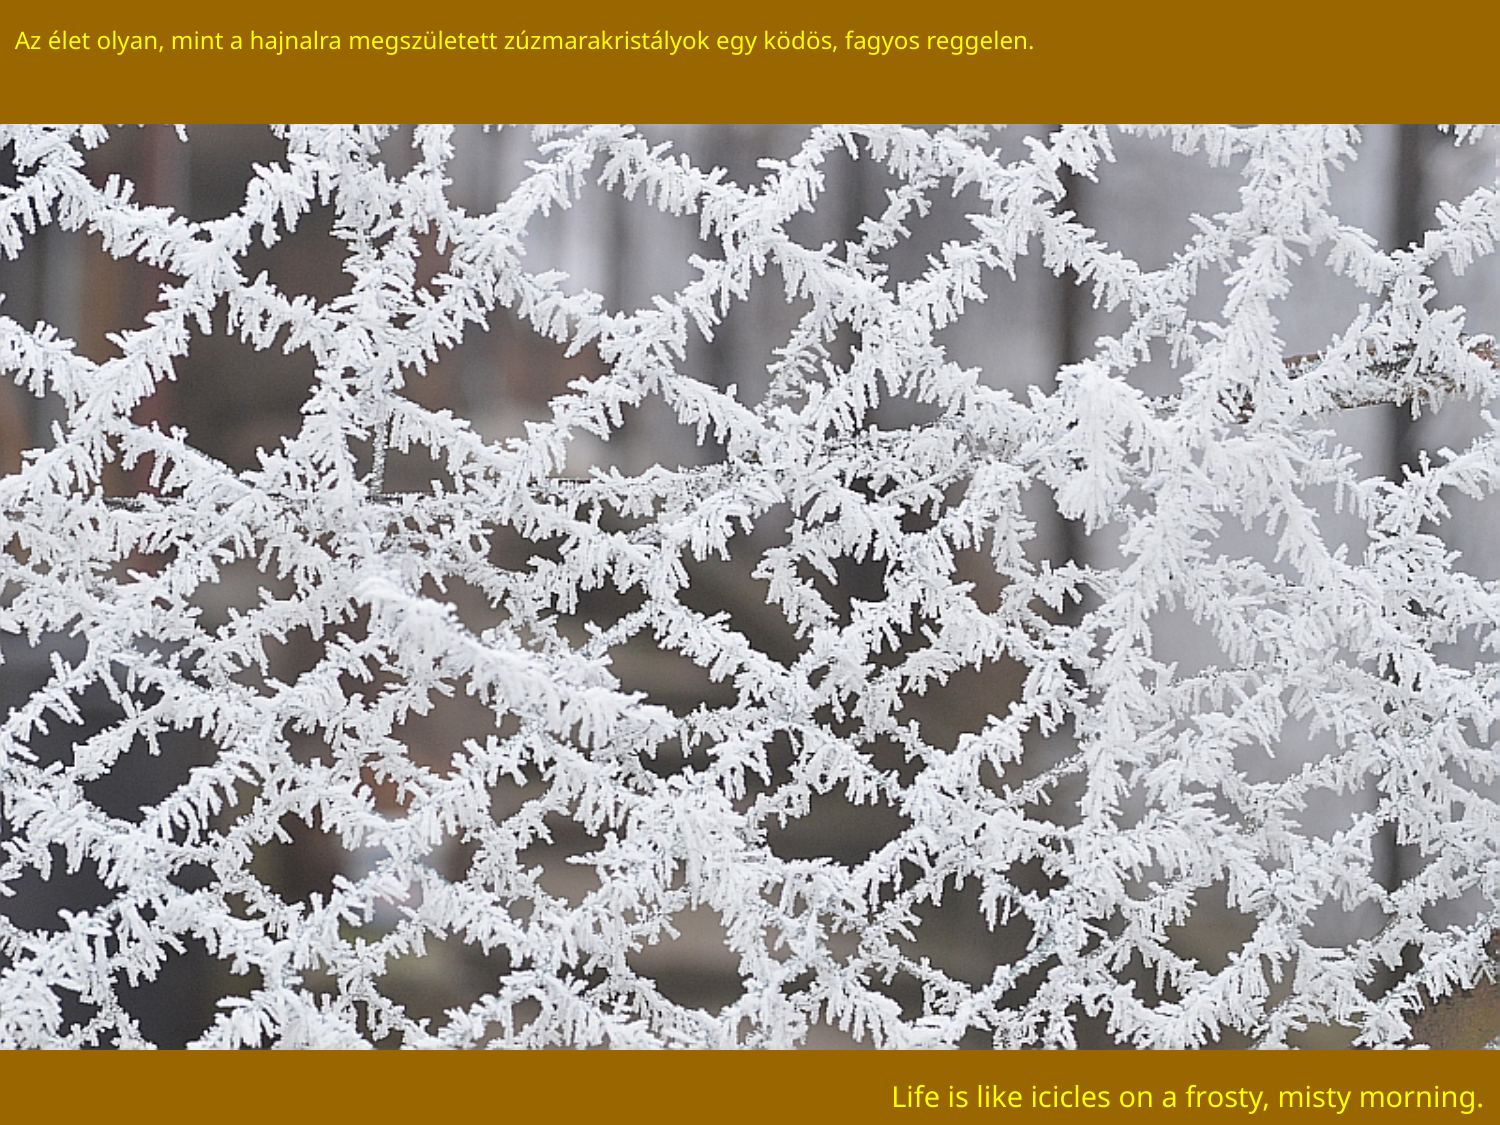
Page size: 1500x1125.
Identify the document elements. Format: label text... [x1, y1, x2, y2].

text_box Life is like icicles on a frosty, misty morning. [162, 1049, 1500, 1125]
text_box Az élet olyan, mint a hajnalra megszületett zúzmarakristályok egy ködös, fagyos reggelen. [0, 0, 1500, 136]
picture [0, 136, 1500, 1050]
